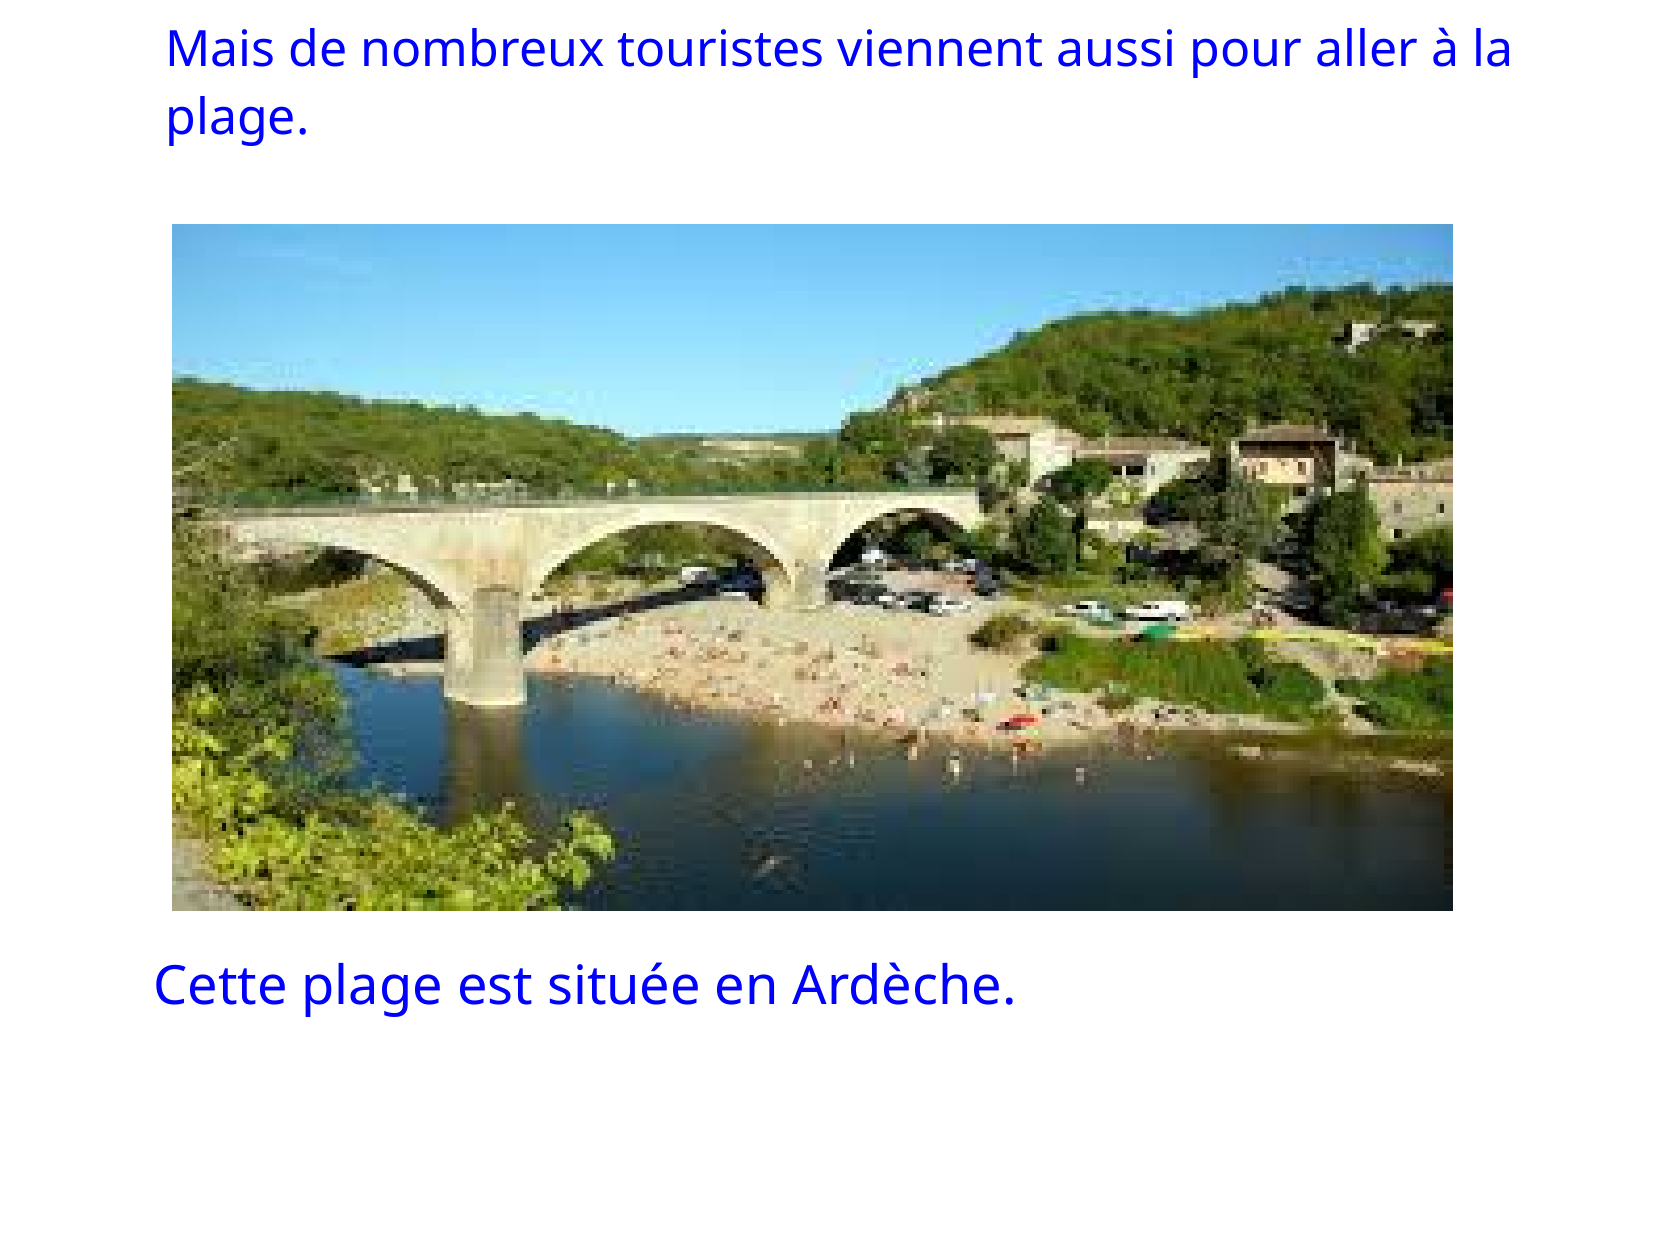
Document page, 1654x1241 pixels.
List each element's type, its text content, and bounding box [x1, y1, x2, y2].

list Cette plage est située en Ardèche. [82, 814, 1536, 1158]
list Mais de nombreux touristes viennent aussi pour aller à la plage. [94, 13, 1595, 201]
picture [172, 224, 1453, 814]
